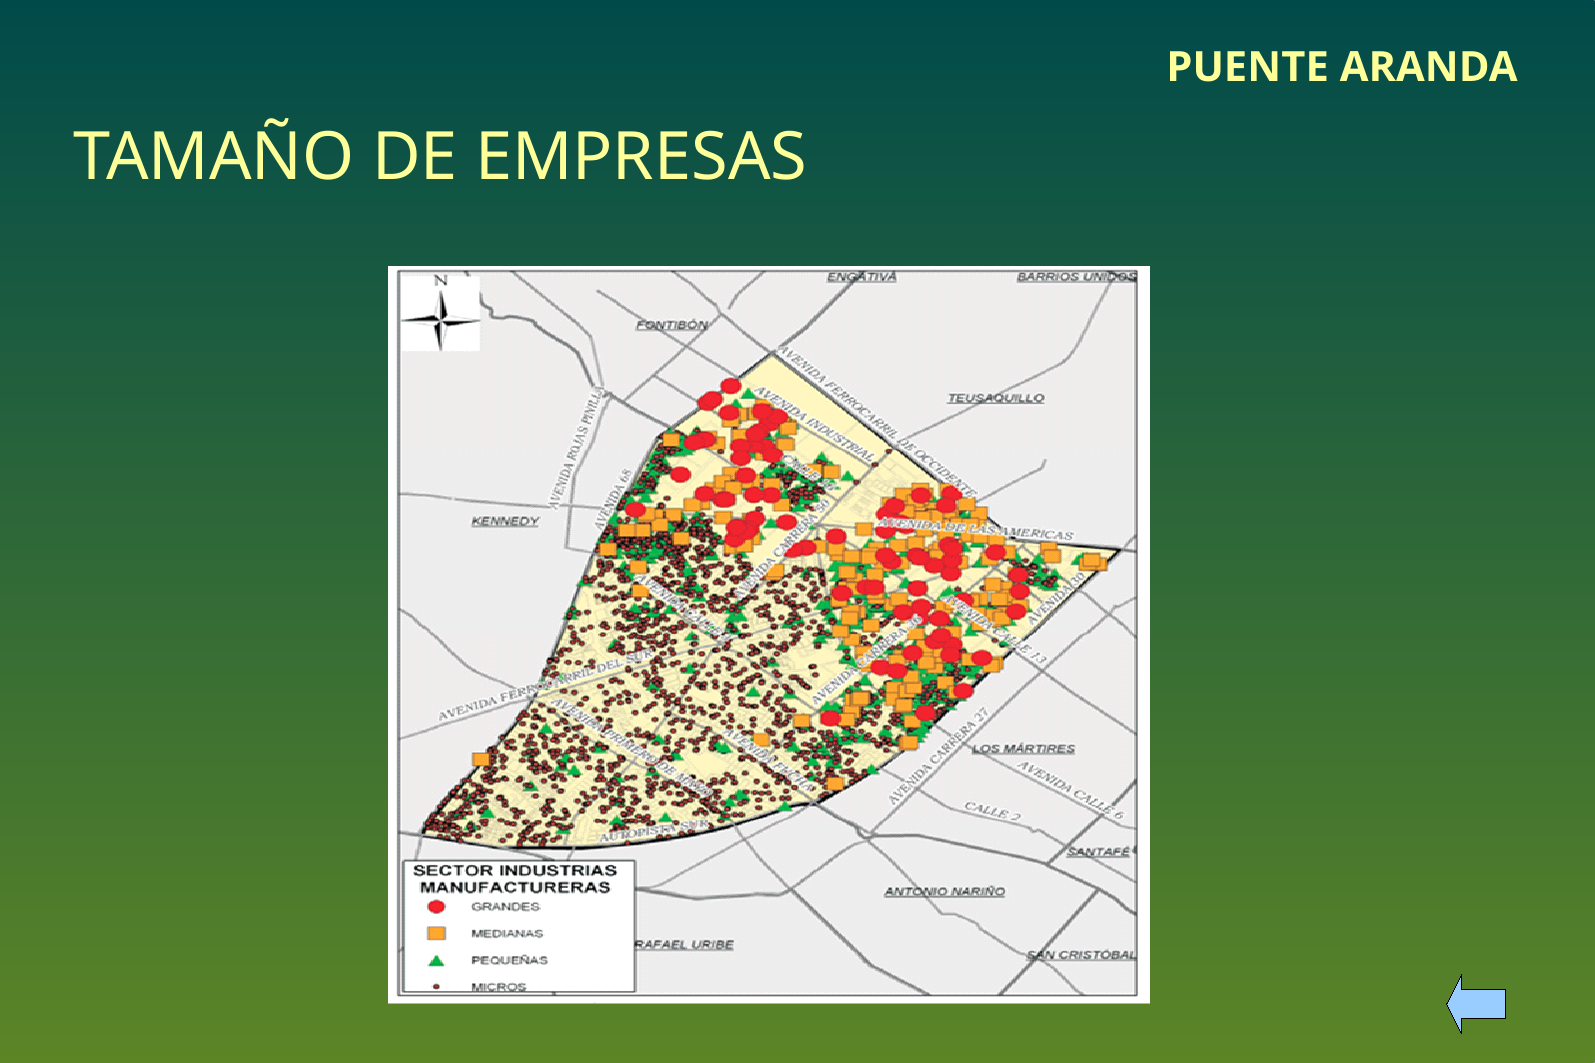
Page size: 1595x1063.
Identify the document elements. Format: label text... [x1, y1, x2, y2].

text_box [0, 0, 1595, 1063]
text_box TAMAÑO DE EMPRESAS [59, 101, 1418, 958]
picture [387, 265, 1152, 1004]
text_box PUENTE ARANDA [1151, 29, 1565, 91]
